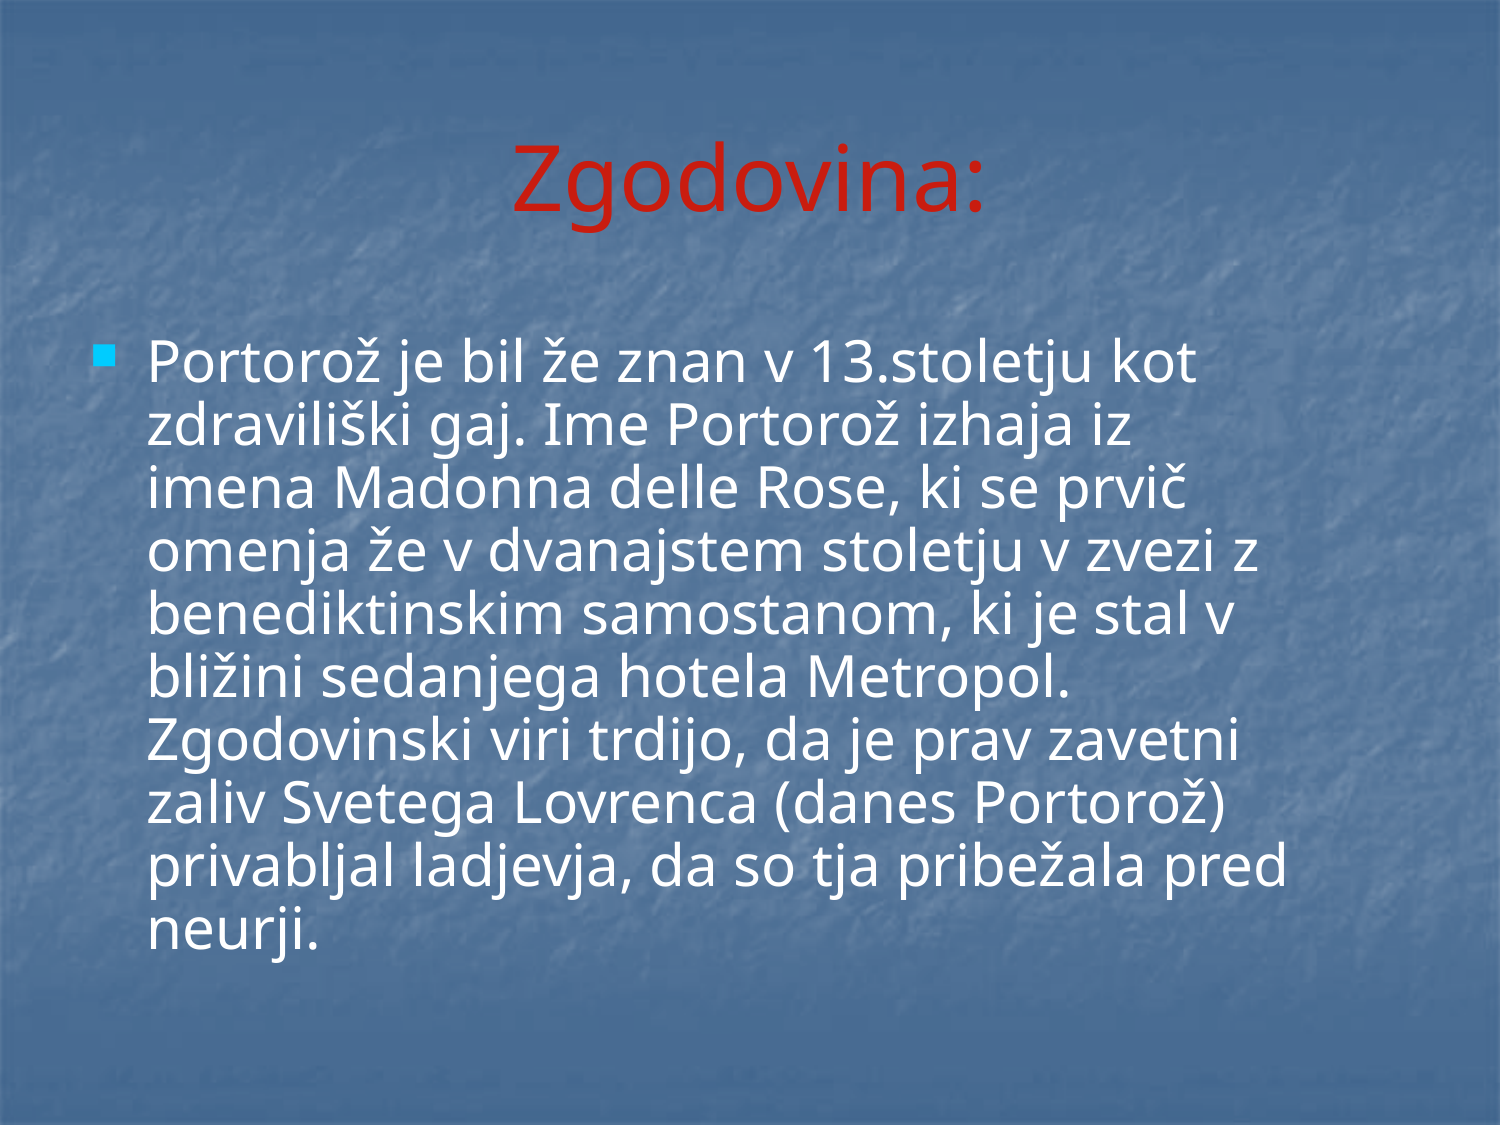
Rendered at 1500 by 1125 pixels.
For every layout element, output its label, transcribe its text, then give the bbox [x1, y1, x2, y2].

title Zgodovina: [75, 62, 1425, 288]
picture [0, 0, 1500, 1125]
list Portorož je bil že znan v 13.stoletju kot zdraviliški gaj. Ime Portorož izhaja iz imena Madonna delle Rose, ki se prvič omenja že v dvanajstem stoletju v zvezi z benediktinskim samostanom, ki je stal v bližini sedanjega hotela Metropol. Zgodovinski viri trdijo, da je prav zavetni zaliv Svetega Lovrenca (danes Portorož) privabljal ladjevja, da so tja pribežala pred neurji. [75, 324, 1317, 1000]
